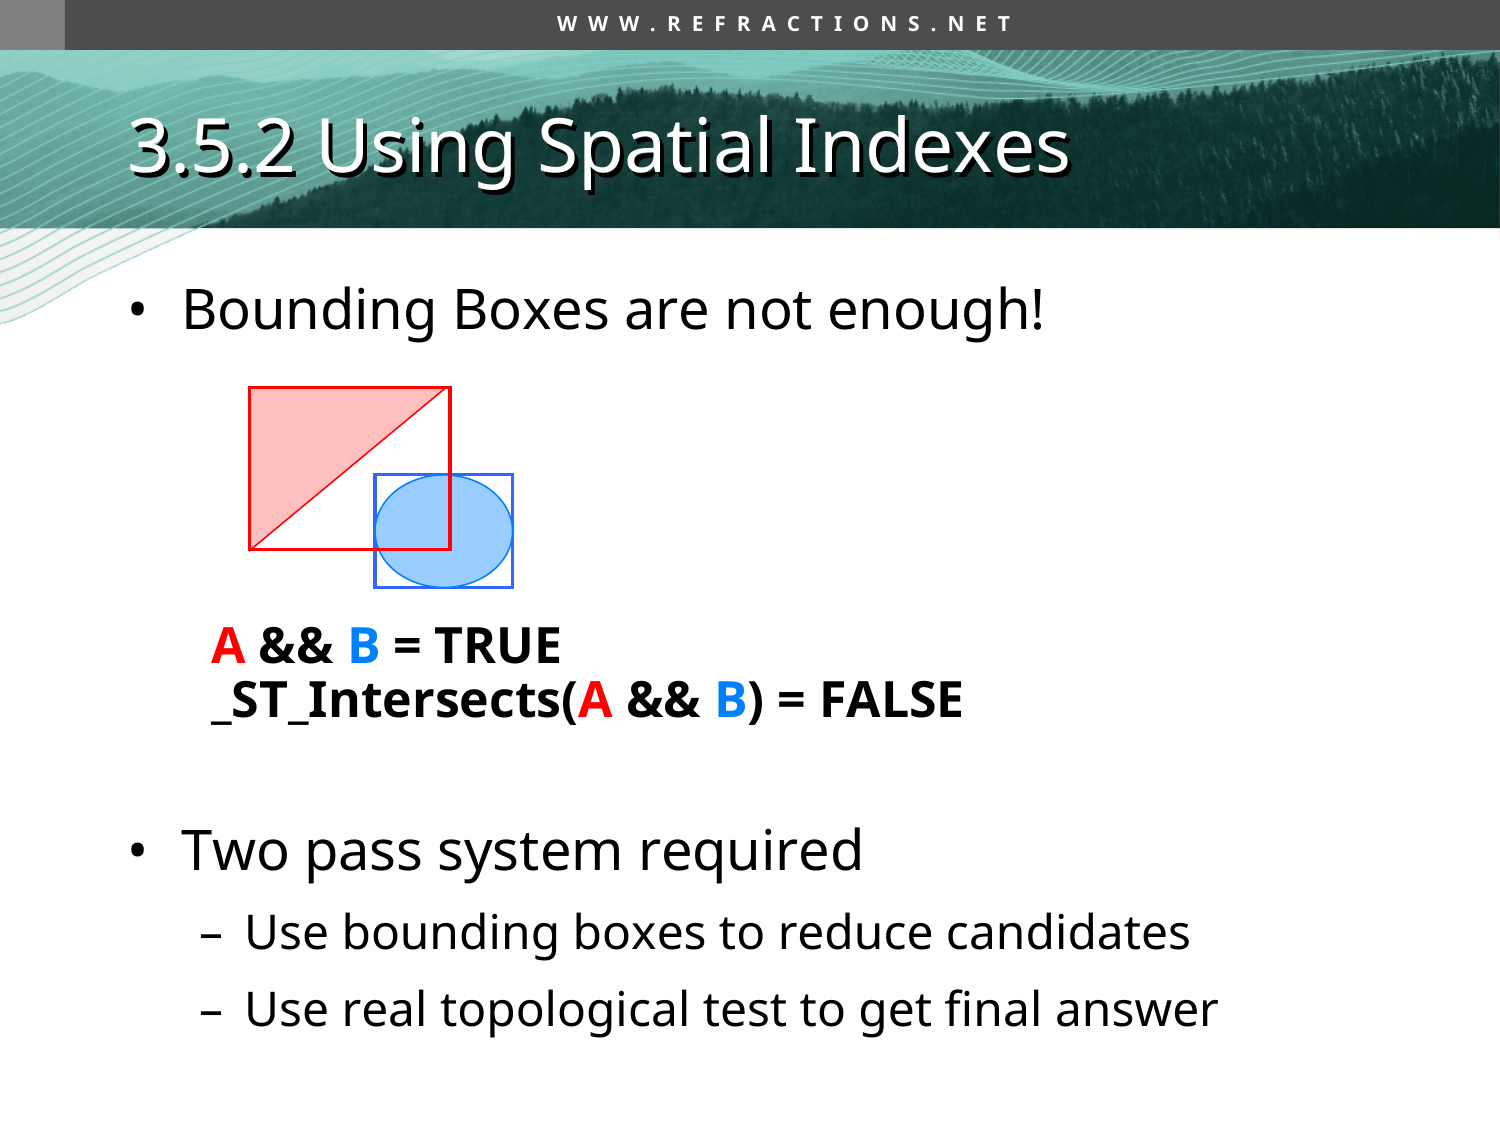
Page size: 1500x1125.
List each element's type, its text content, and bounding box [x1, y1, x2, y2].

text_box A && B = TRUE _ST_Intersects(A && B) = FALSE [196, 612, 980, 736]
picture [0, 50, 1500, 325]
text_box [375, 474, 448, 548]
text_box [379, 475, 513, 588]
list Bounding Boxes are not enough! Two pass system required Use bounding boxes to reduce candidates Use real topological test to get final answer [112, 262, 1388, 1050]
text_box [251, 389, 445, 548]
title 3.5.2 Using Spatial Indexes [112, 62, 1388, 226]
